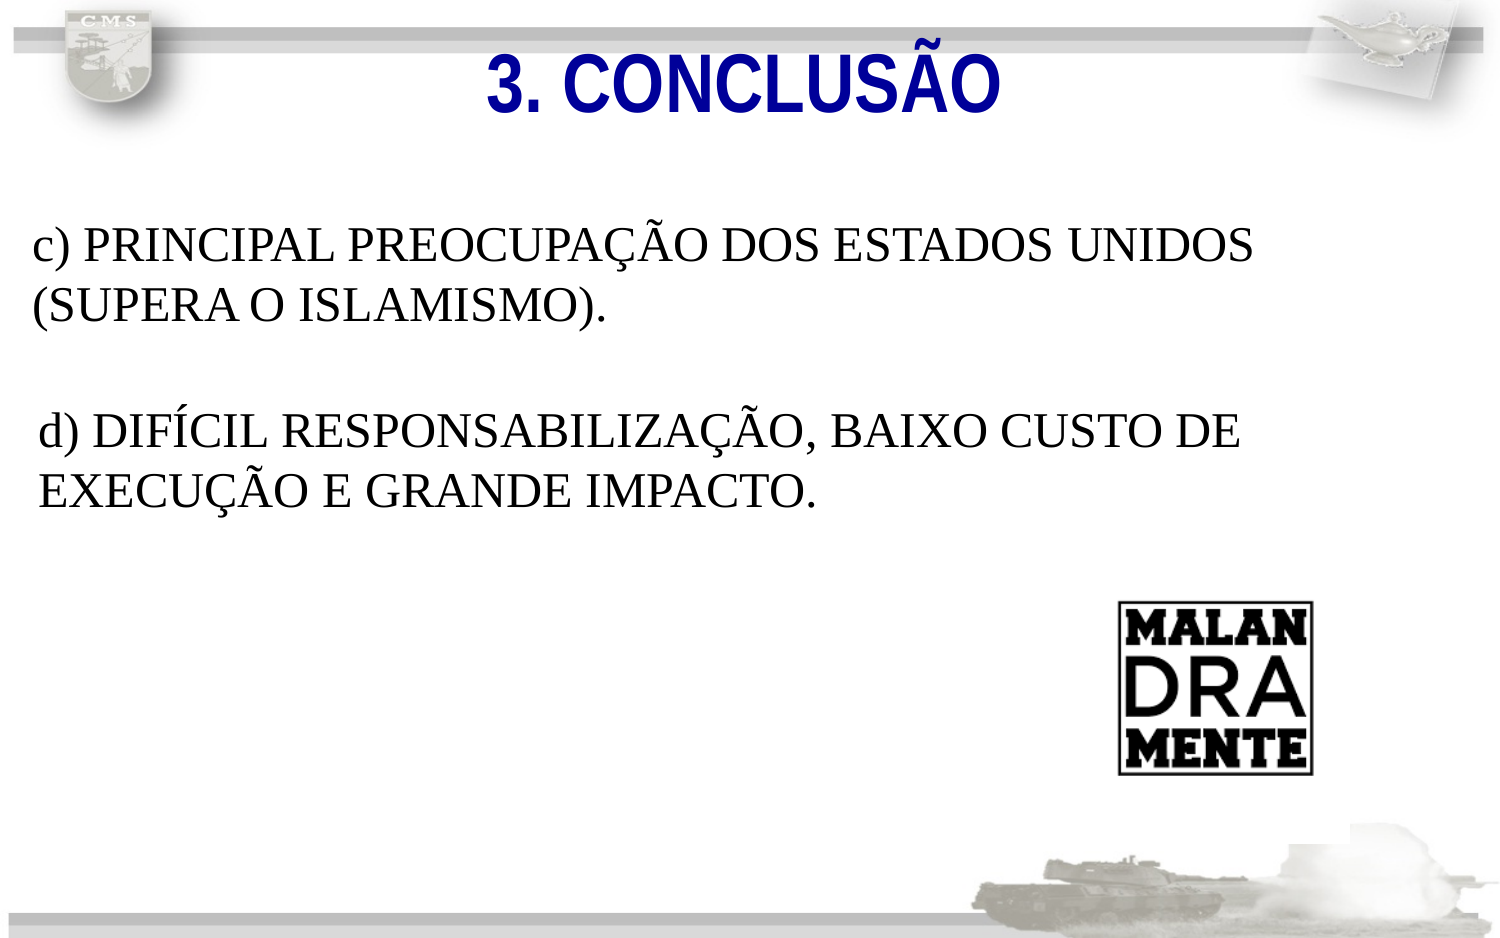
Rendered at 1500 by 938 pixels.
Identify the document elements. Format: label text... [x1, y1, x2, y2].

picture [0, 0, 1500, 938]
text_box c) PRINCIPAL PREOCUPAÇÃO DOS ESTADOS UNIDOS (SUPERA O ISLAMISMO). [17, 204, 1485, 330]
text_box 3. CONCLUSÃO [0, 21, 1495, 137]
text_box d) DIFÍCIL RESPONSABILIZAÇÃO, BAIXO CUSTO DE EXECUÇÃO E GRANDE IMPACTO. [23, 389, 1455, 516]
